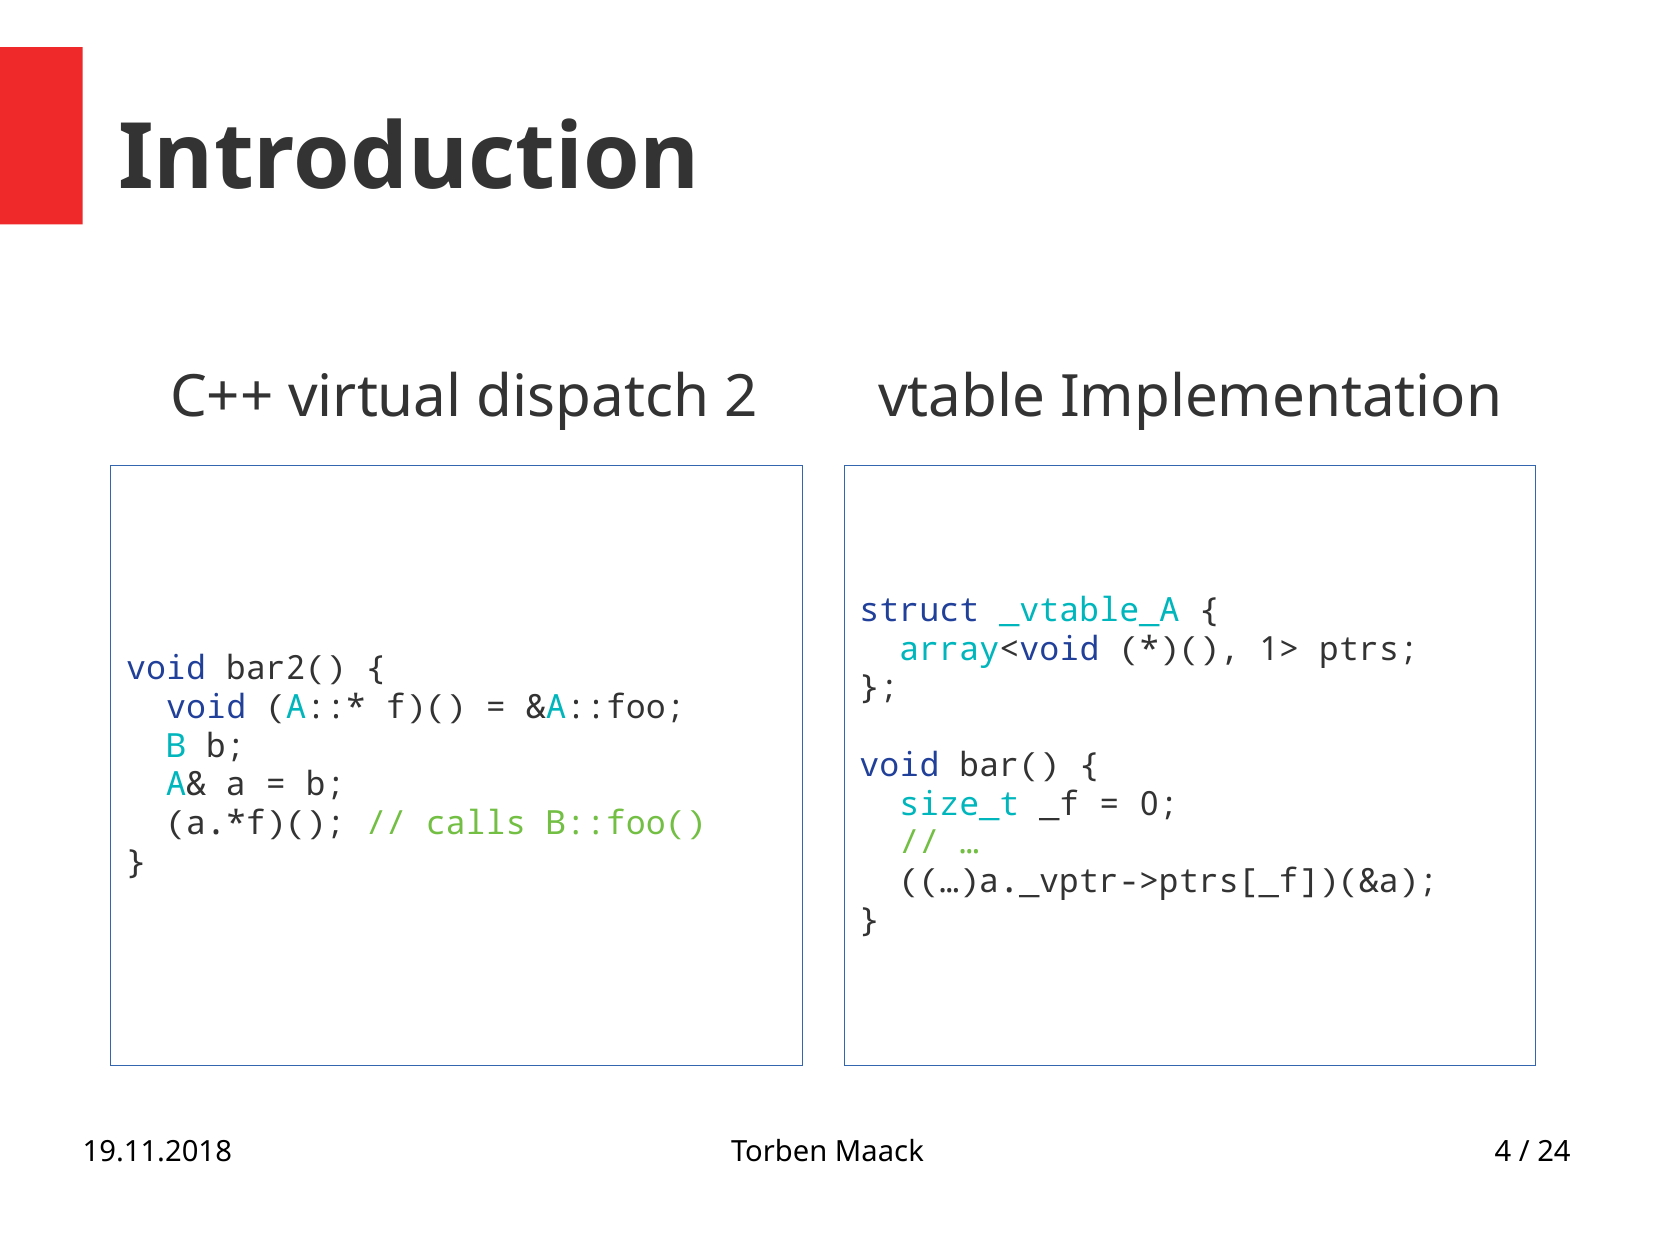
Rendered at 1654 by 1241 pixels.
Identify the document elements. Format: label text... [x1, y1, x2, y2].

title Introduction [118, 49, 1571, 257]
list void bar2() { void (A::* f)() = &A::foo; B b; A& a = b; (a.*f)(); // calls B::foo() } [110, 465, 803, 1066]
list struct _vtable_A { array<void (*)(), 1> ptrs; }; void bar() { size_t _f = 0; // … ((…)a._vptr->ptrs[_f])(&a); } [844, 465, 1536, 1066]
list C++ virtual dispatch 2 [118, 354, 810, 421]
list vtable Implementation [844, 354, 1536, 421]
